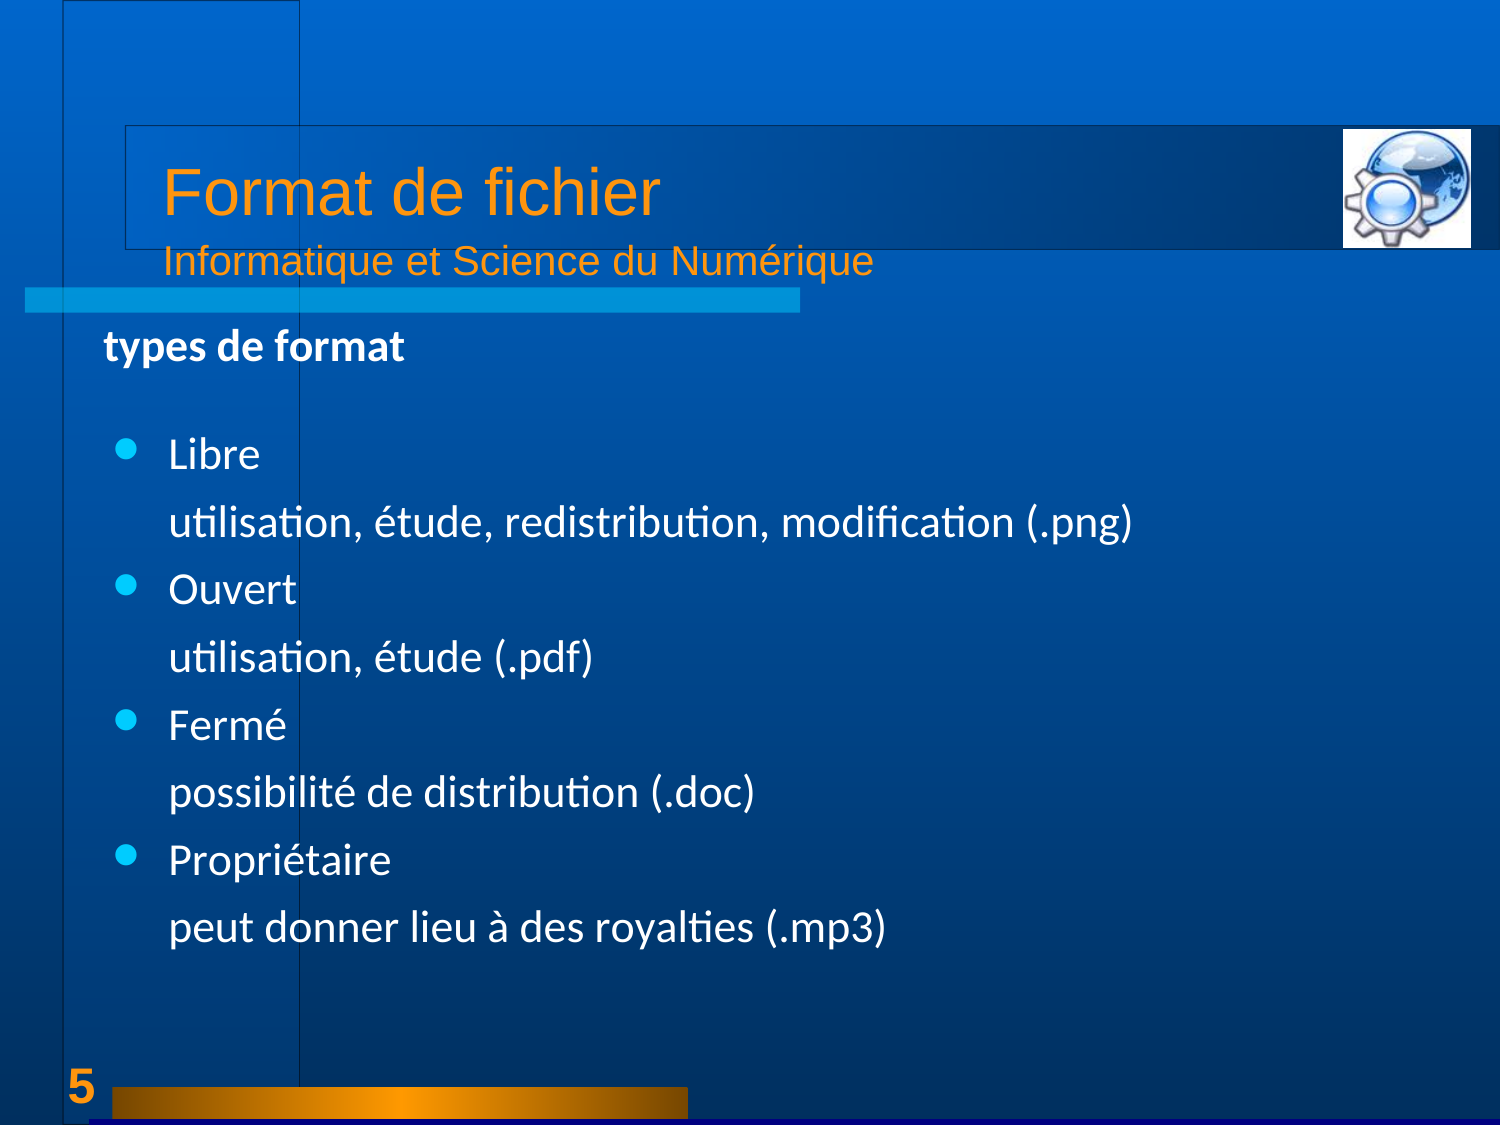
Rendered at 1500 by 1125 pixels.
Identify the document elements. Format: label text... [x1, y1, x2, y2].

picture [1343, 129, 1471, 248]
text_box Libre utilisation, étude, redistribution, modification (.png) Ouvert utilisation, étude (.pdf) Fermé possibilité de distribution (.doc) Propriétaire peut donner lieu à des royalties (.mp3) [112, 439, 1500, 1093]
text_box types de format [88, 319, 1300, 409]
